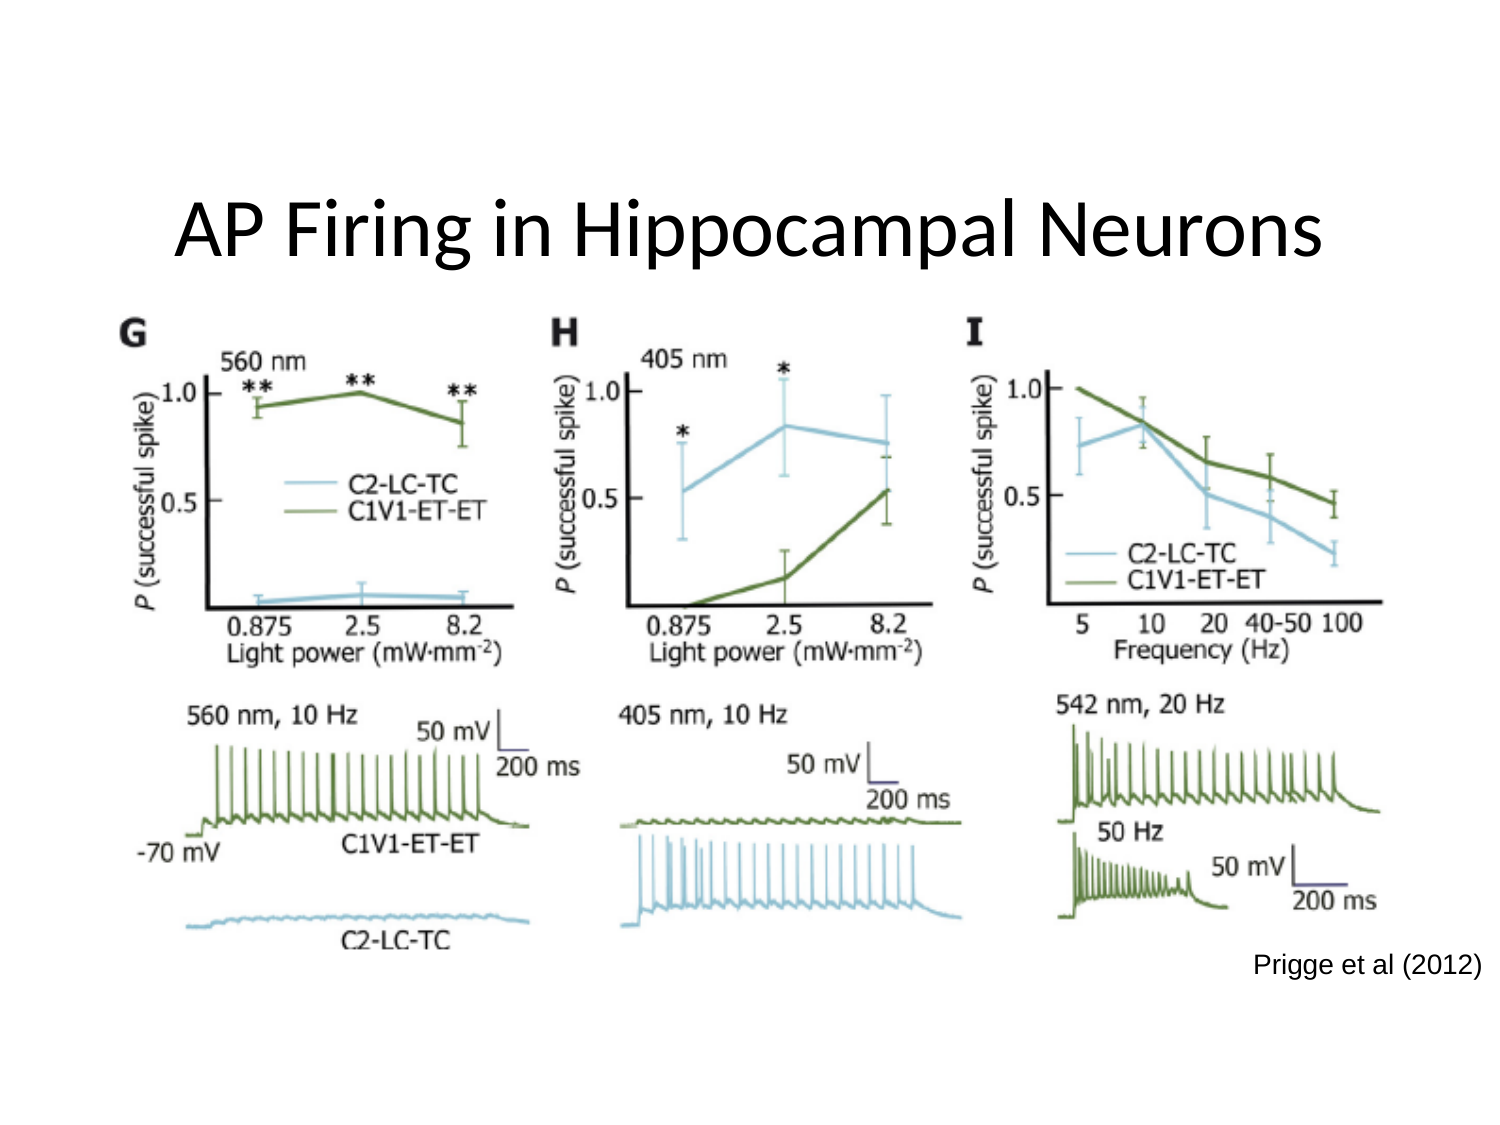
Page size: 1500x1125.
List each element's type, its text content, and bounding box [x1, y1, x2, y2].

text_box Prigge et al (2012) [1238, 938, 1500, 989]
picture [92, 304, 1407, 961]
title AP Firing in Hippocampal Neurons [103, 141, 1397, 304]
